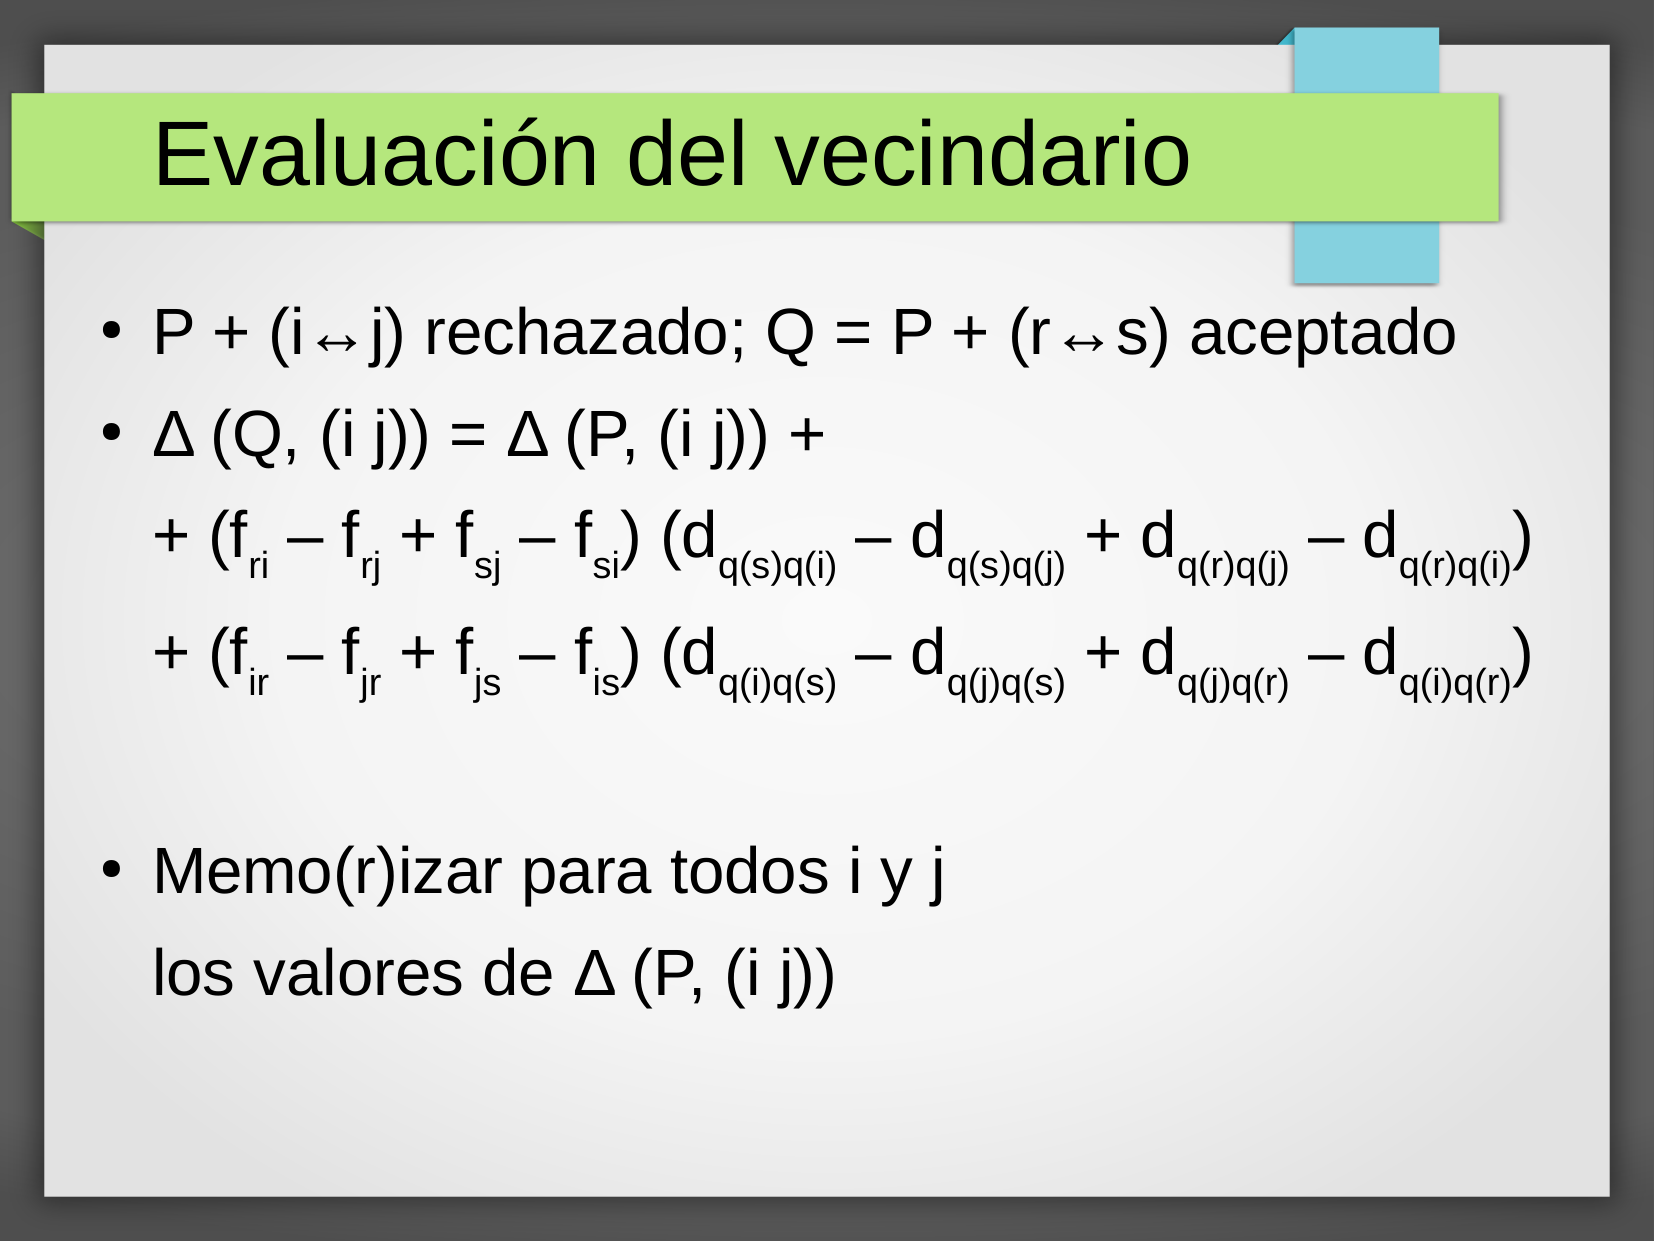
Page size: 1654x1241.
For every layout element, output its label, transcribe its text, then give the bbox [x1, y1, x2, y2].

title Evaluación del vecindario [82, 94, 1264, 213]
picture [0, 0, 1654, 1241]
list P + (i↔j) rechazado; Q = P + (r↔s) aceptado Δ (Q, (i j)) = Δ (P, (i j)) + + (fri – frj + fsj – fsi) (dq(s)q(i) – dq(s)q(j) + dq(r)q(j) – dq(r)q(i)) + (fir – fjr + fjs – fis) (dq(i)q(s) – dq(j)q(s) + dq(j)q(r) – dq(i)q(r)) Memo(r)izar para todos i y j los valores de Δ (P, (i j)) [82, 295, 1571, 1015]
